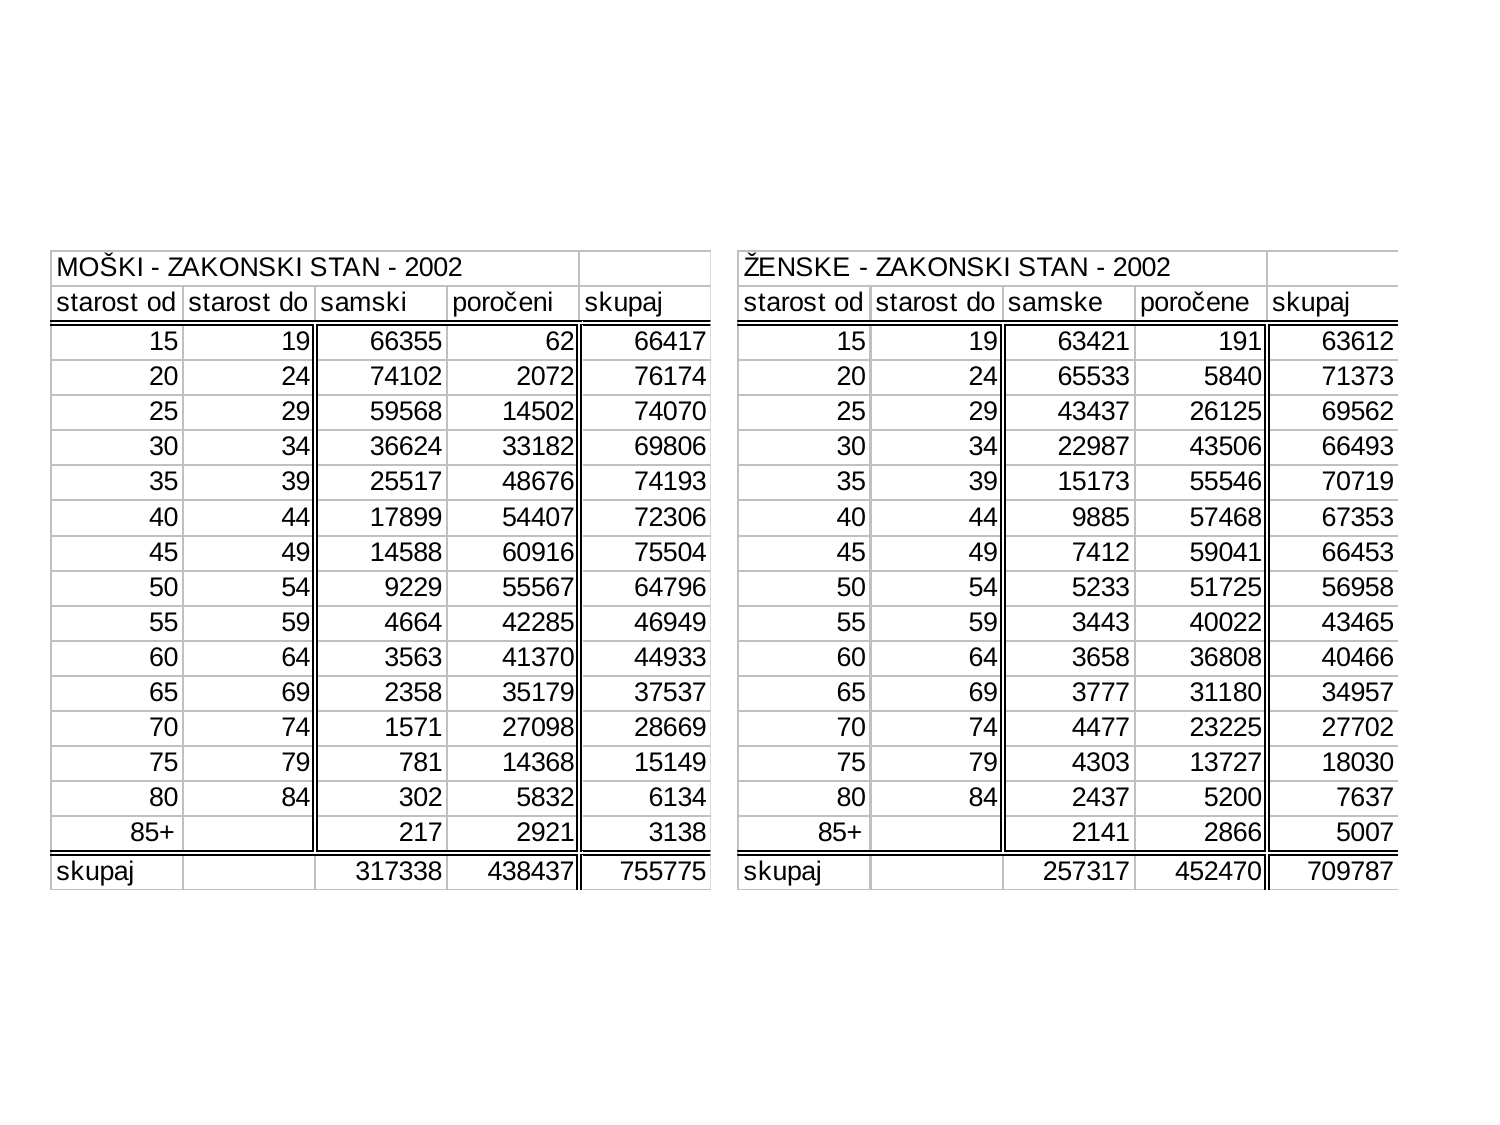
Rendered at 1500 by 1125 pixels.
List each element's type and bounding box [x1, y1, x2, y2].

chart [737, 249, 1401, 892]
chart [50, 249, 713, 892]
